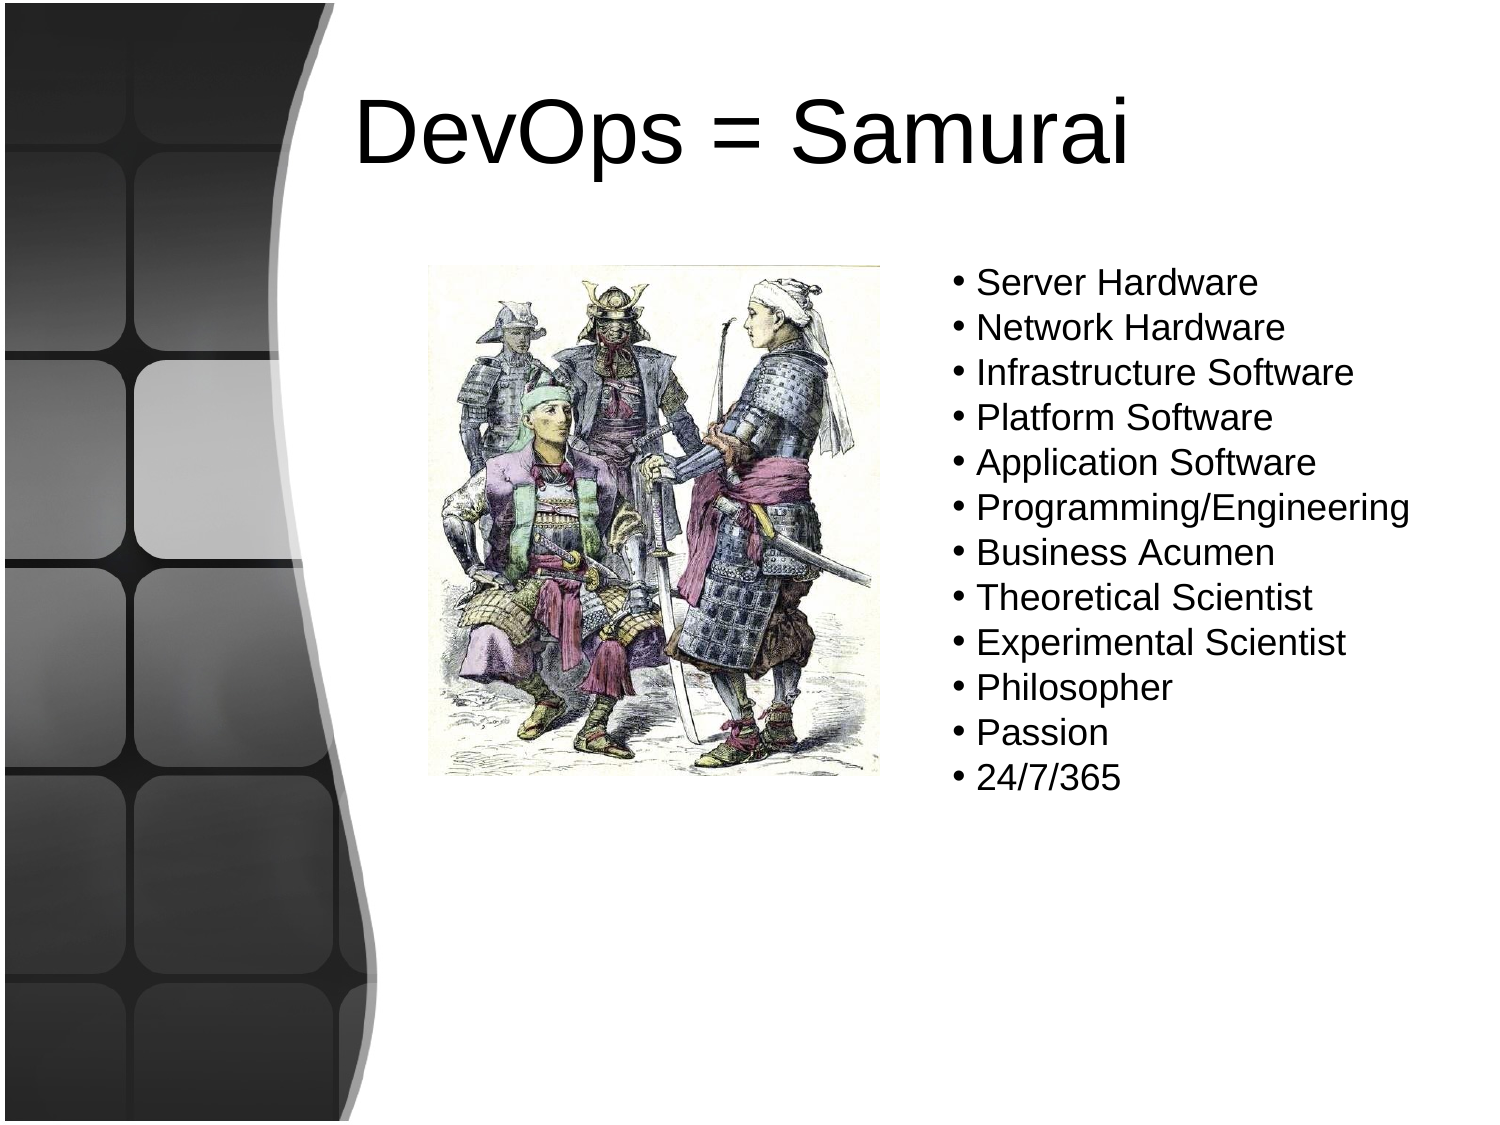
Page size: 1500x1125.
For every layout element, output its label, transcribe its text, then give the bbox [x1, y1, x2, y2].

text_box DevOps = Samurai [339, 64, 1147, 190]
text_box Server Hardware Network Hardware Infrastructure Software Platform Software Application Software Programming/Engineering Business Acumen Theoretical Scientist Experimental Scientist Philosopher Passion 24/7/365 [937, 250, 1463, 806]
picture [0, 0, 1500, 1125]
